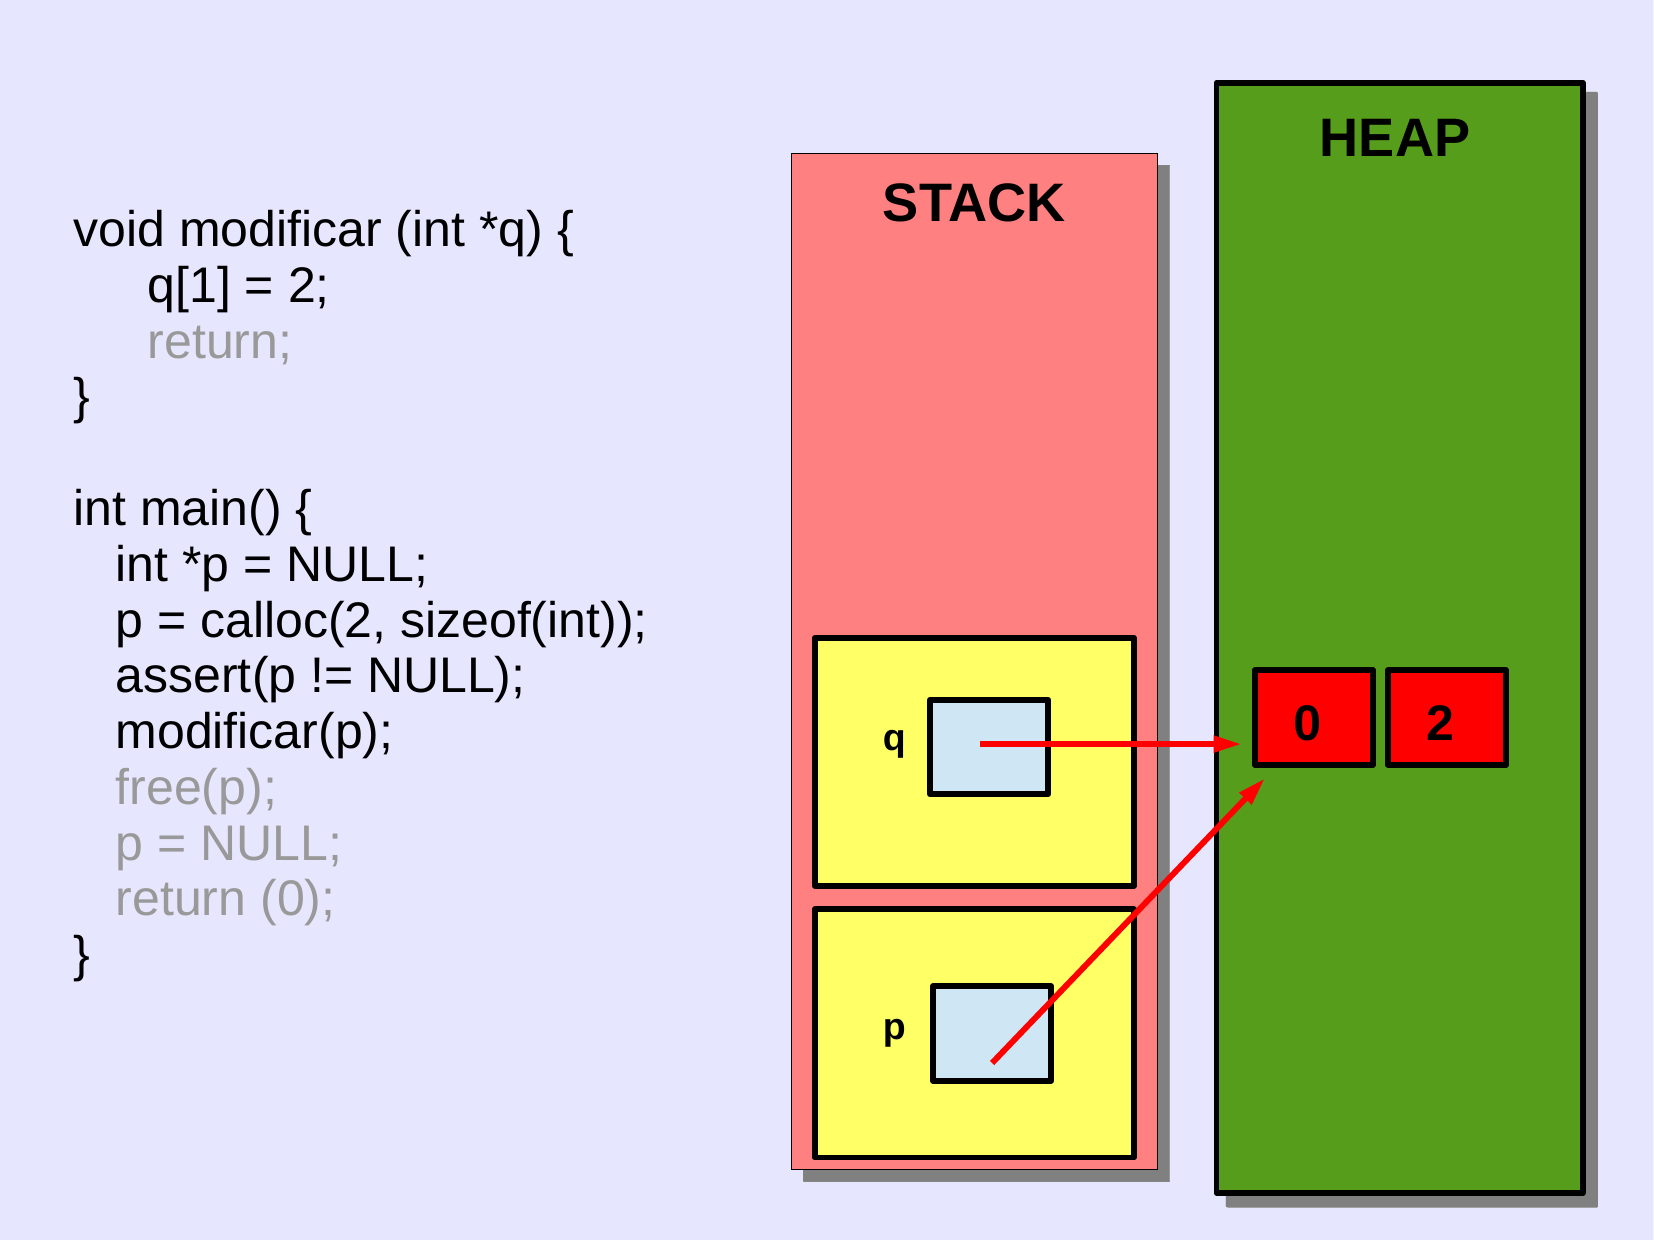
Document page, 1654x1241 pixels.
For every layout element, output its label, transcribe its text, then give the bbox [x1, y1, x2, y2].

text_box HEAP [1305, 100, 1565, 176]
text_box 2 [1411, 688, 1495, 759]
text_box [791, 153, 1158, 1170]
text_box [1216, 82, 1583, 1193]
text_box q [868, 708, 928, 766]
text_box STACK [868, 165, 1128, 241]
text_box p [868, 998, 928, 1055]
text_box 0 [1278, 688, 1362, 759]
text_box void modificar (int *q) { q[1] = 2; return; } int main() { int *p = NULL; p = calloc(2, sizeof(int)); assert(p != NULL); modificar(p); free(p); p = NULL; return (0); } [59, 82, 792, 1032]
